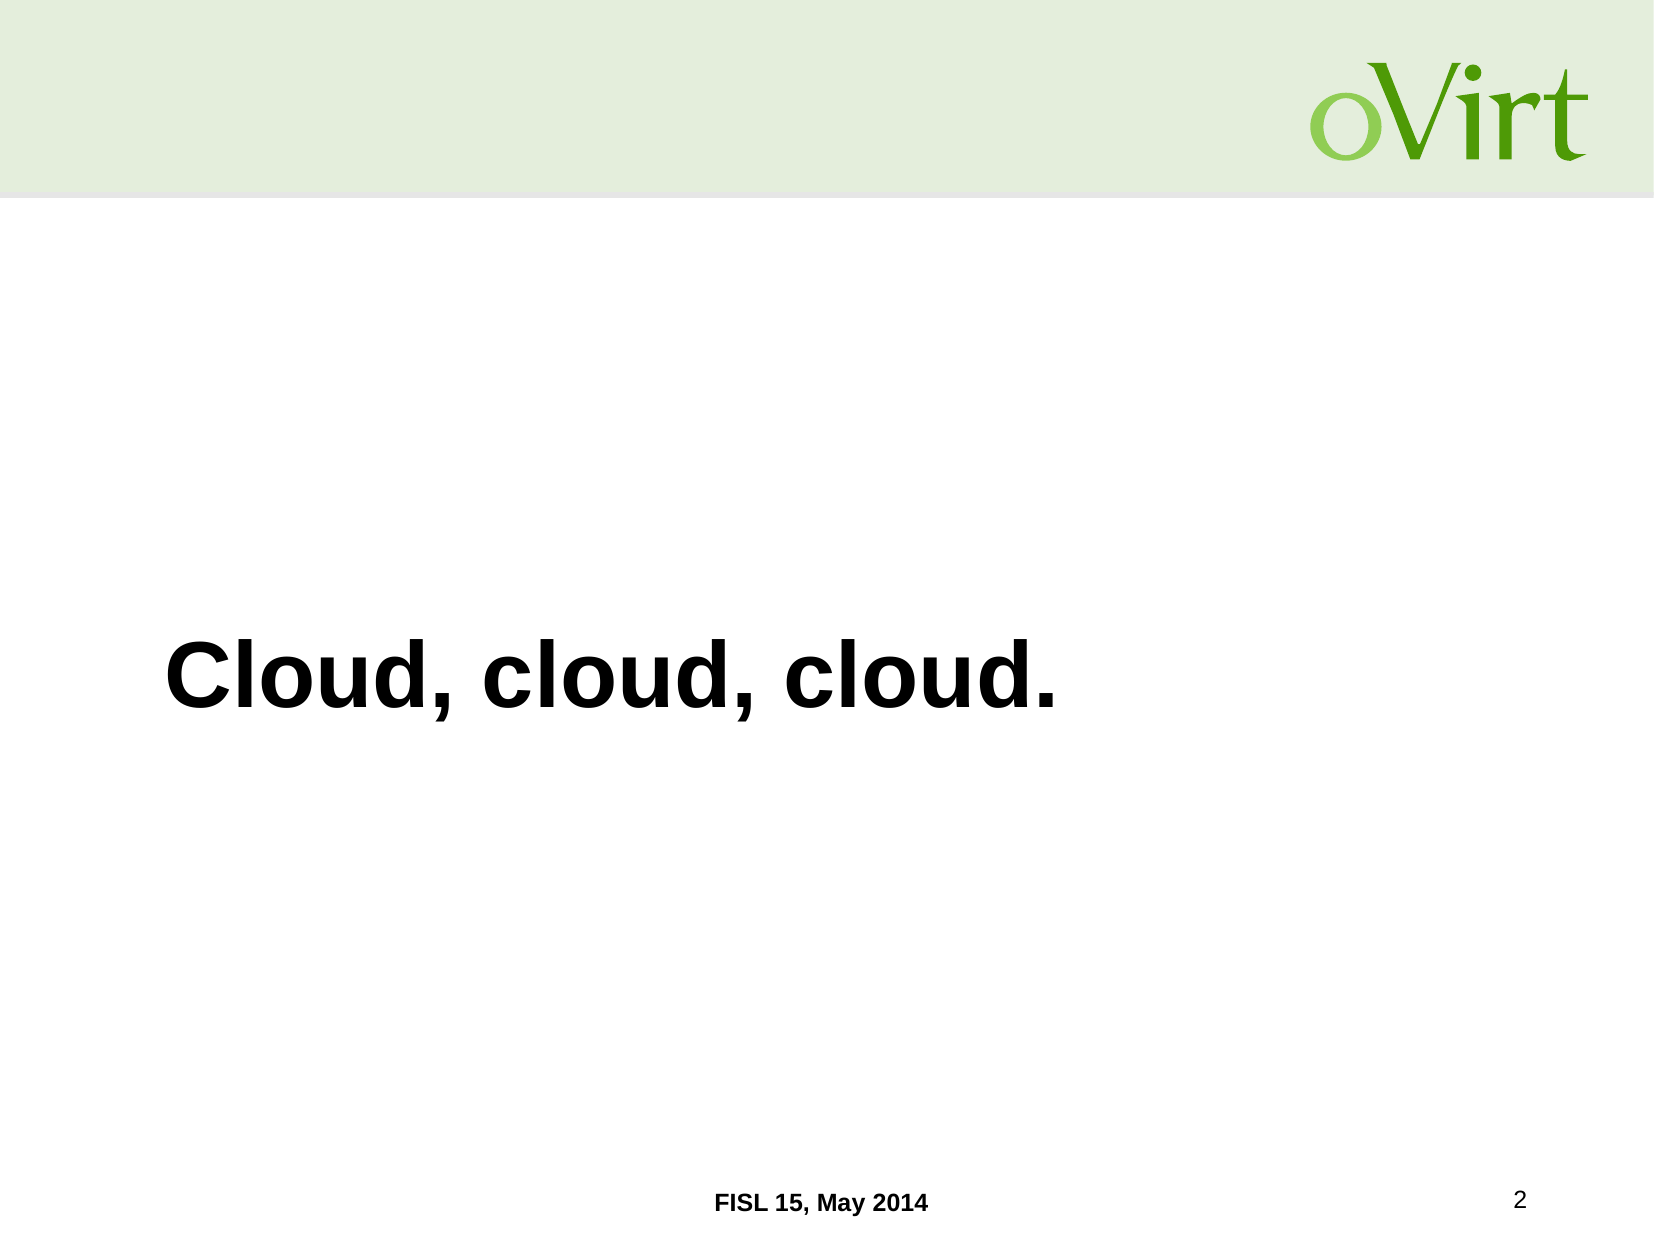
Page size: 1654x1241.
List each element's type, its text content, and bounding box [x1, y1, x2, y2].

text_box Cloud, cloud, cloud. [150, 615, 1456, 751]
